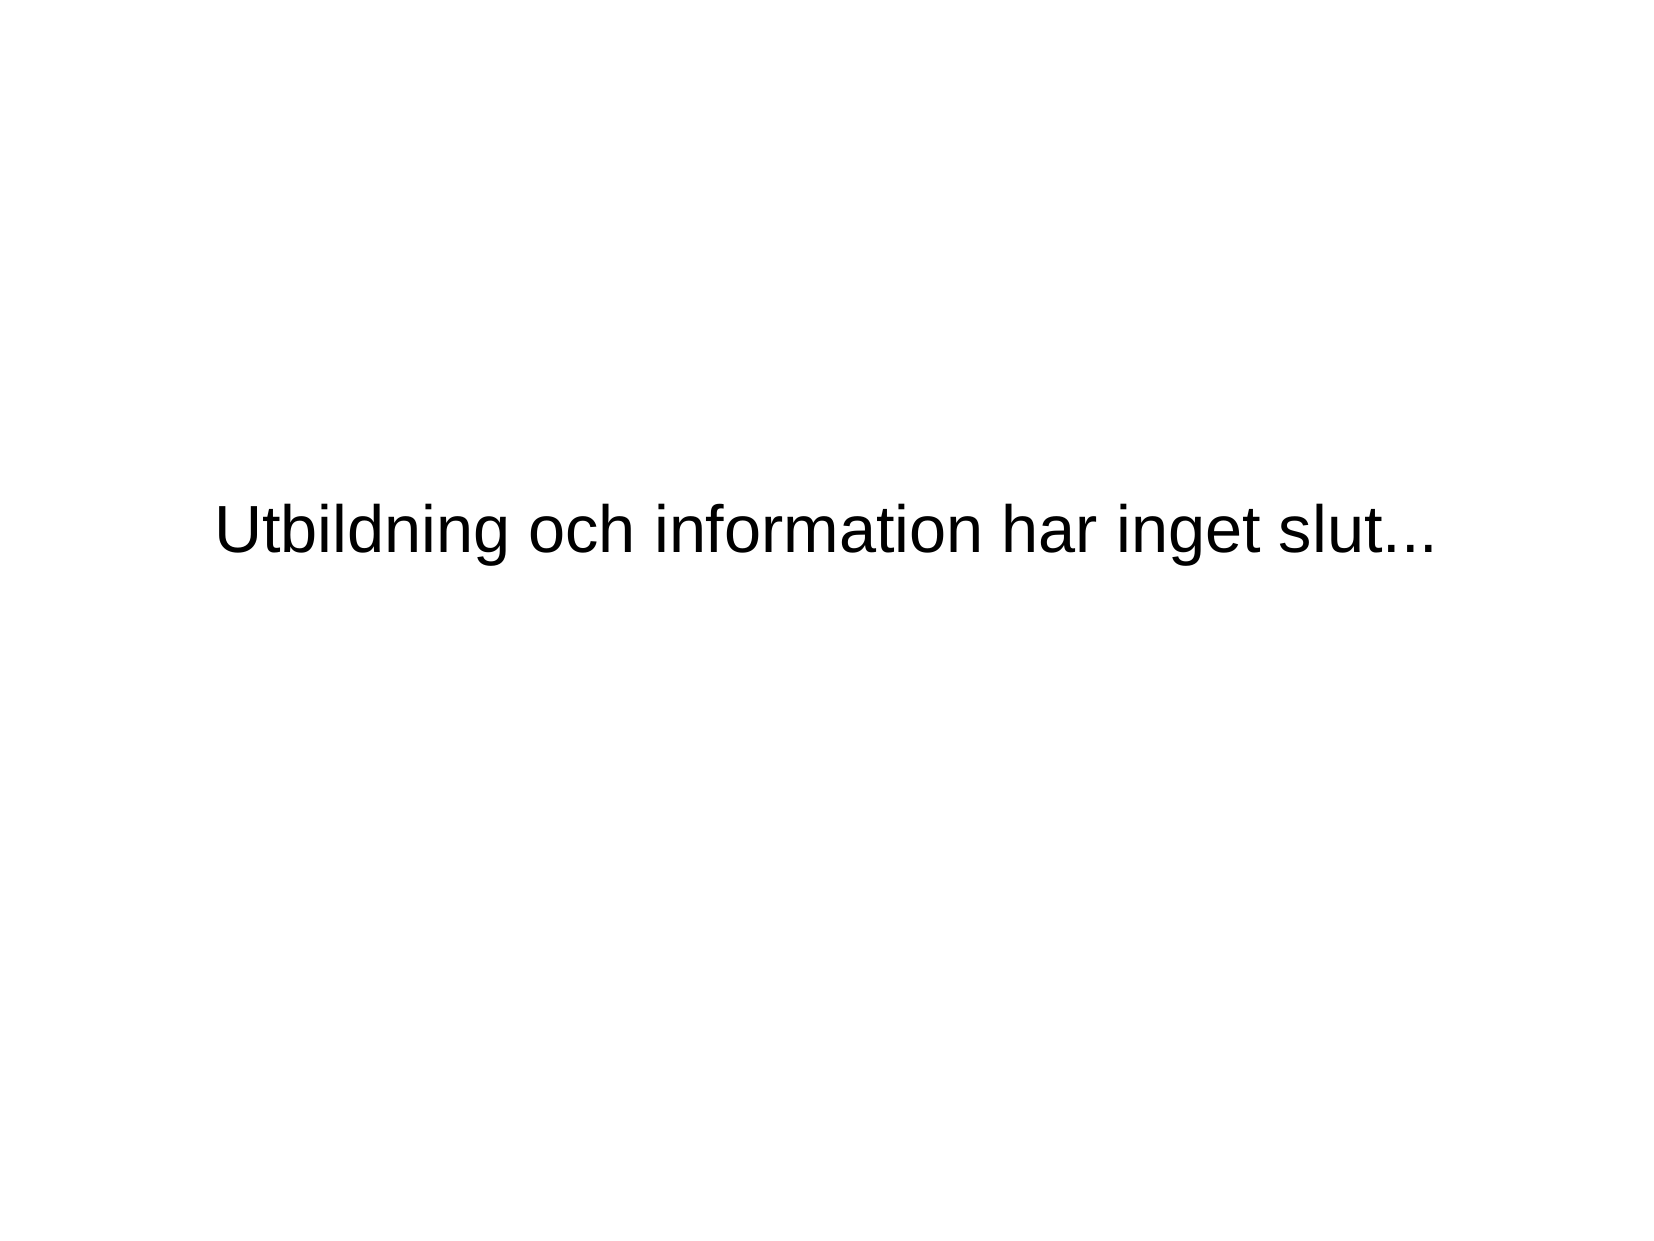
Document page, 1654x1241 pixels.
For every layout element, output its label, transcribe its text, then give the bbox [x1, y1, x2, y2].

subtitle Utbildning och information har inget slut... [82, 49, 1571, 1010]
